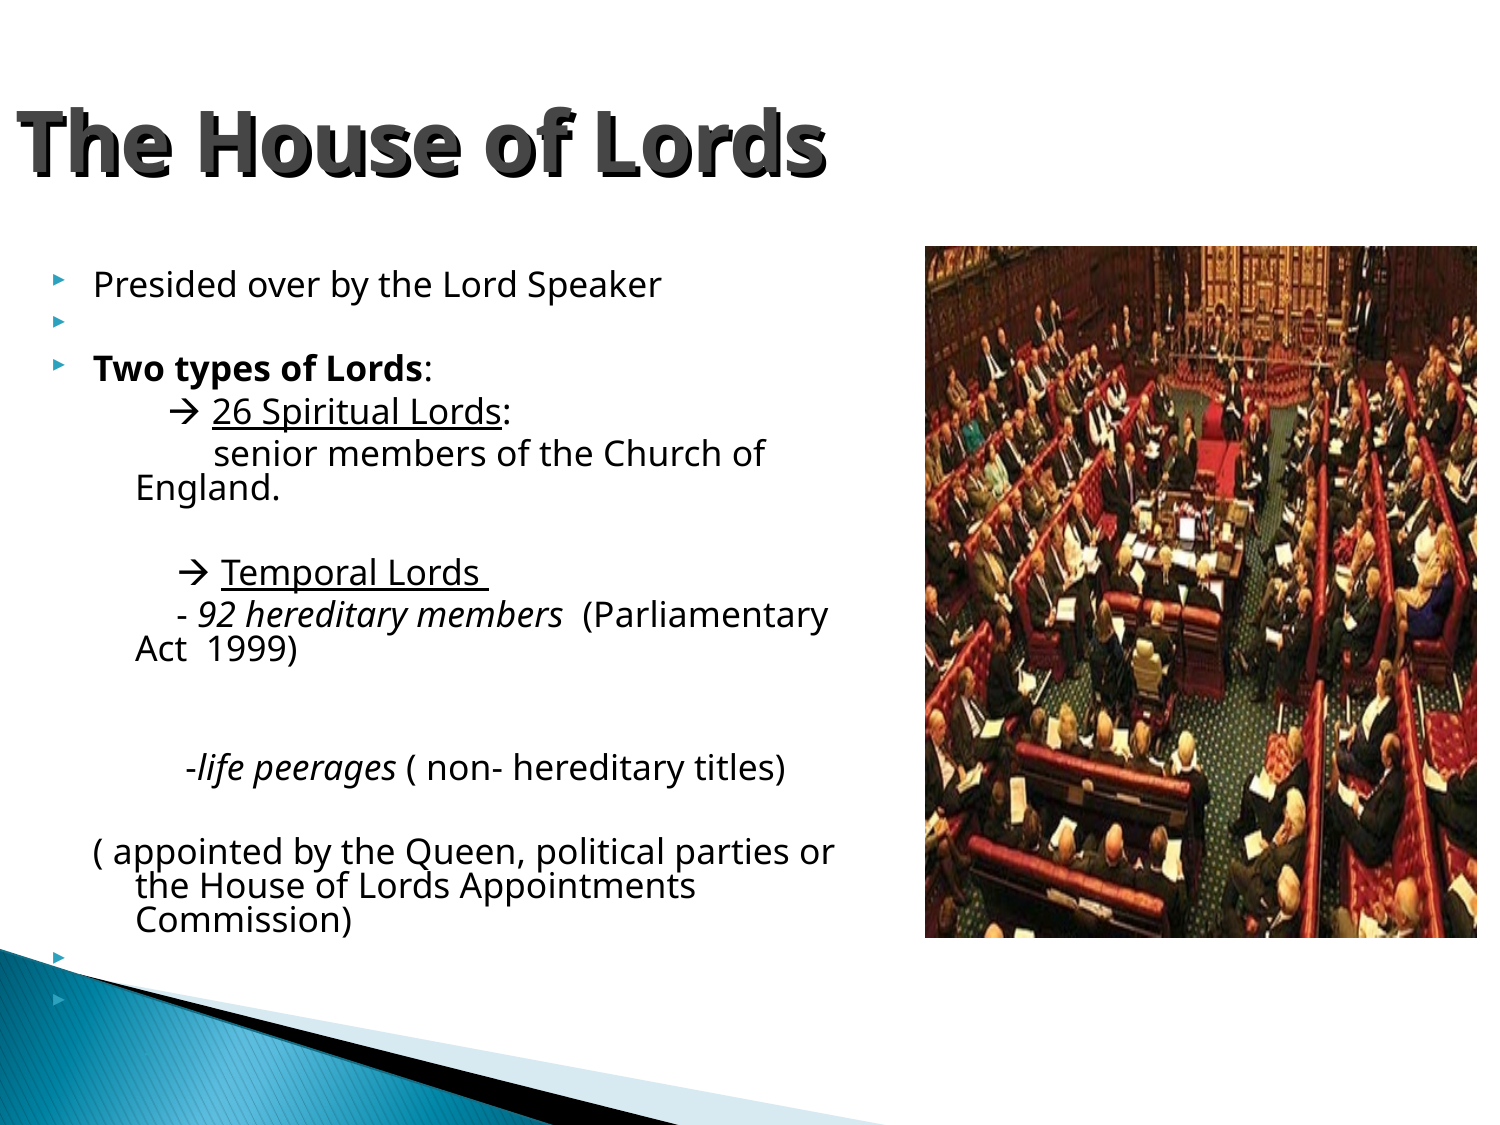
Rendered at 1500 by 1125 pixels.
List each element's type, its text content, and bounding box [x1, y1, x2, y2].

picture [925, 246, 1477, 938]
list Presided over by the Lord Speaker Two types of Lords:  26 Spiritual Lords: senior members of the Church of England.  Temporal Lords - 92 hereditary members (Parliamentary Act 1999) -life peerages ( non- hereditary titles) ( appointed by the Queen, political parties or the House of Lords Appointments Commission) [0, 262, 886, 1005]
title The House of Lords [0, 45, 1351, 233]
